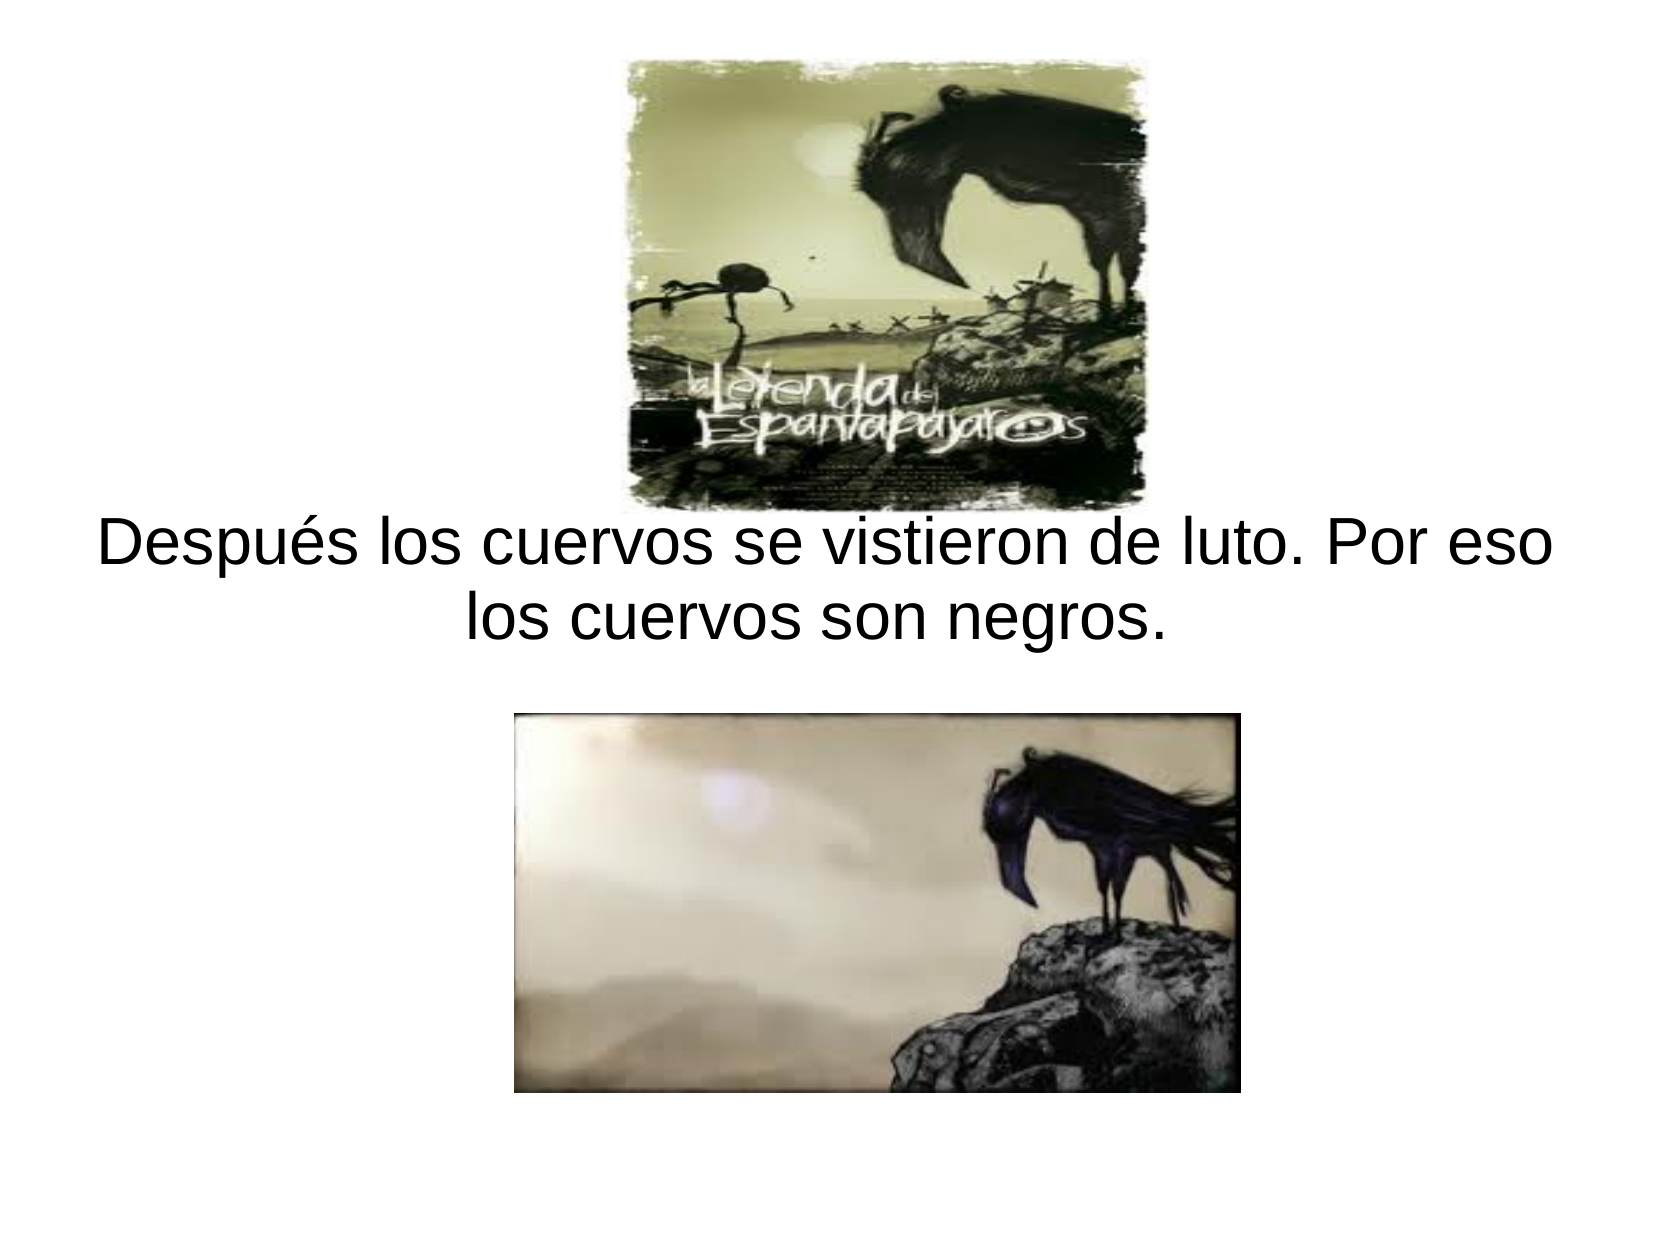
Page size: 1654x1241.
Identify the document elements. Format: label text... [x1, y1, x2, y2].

subtitle Después los cuervos se vistieron de luto. Por eso los cuervos son negros. [82, 49, 1571, 1109]
picture [620, 58, 1152, 514]
